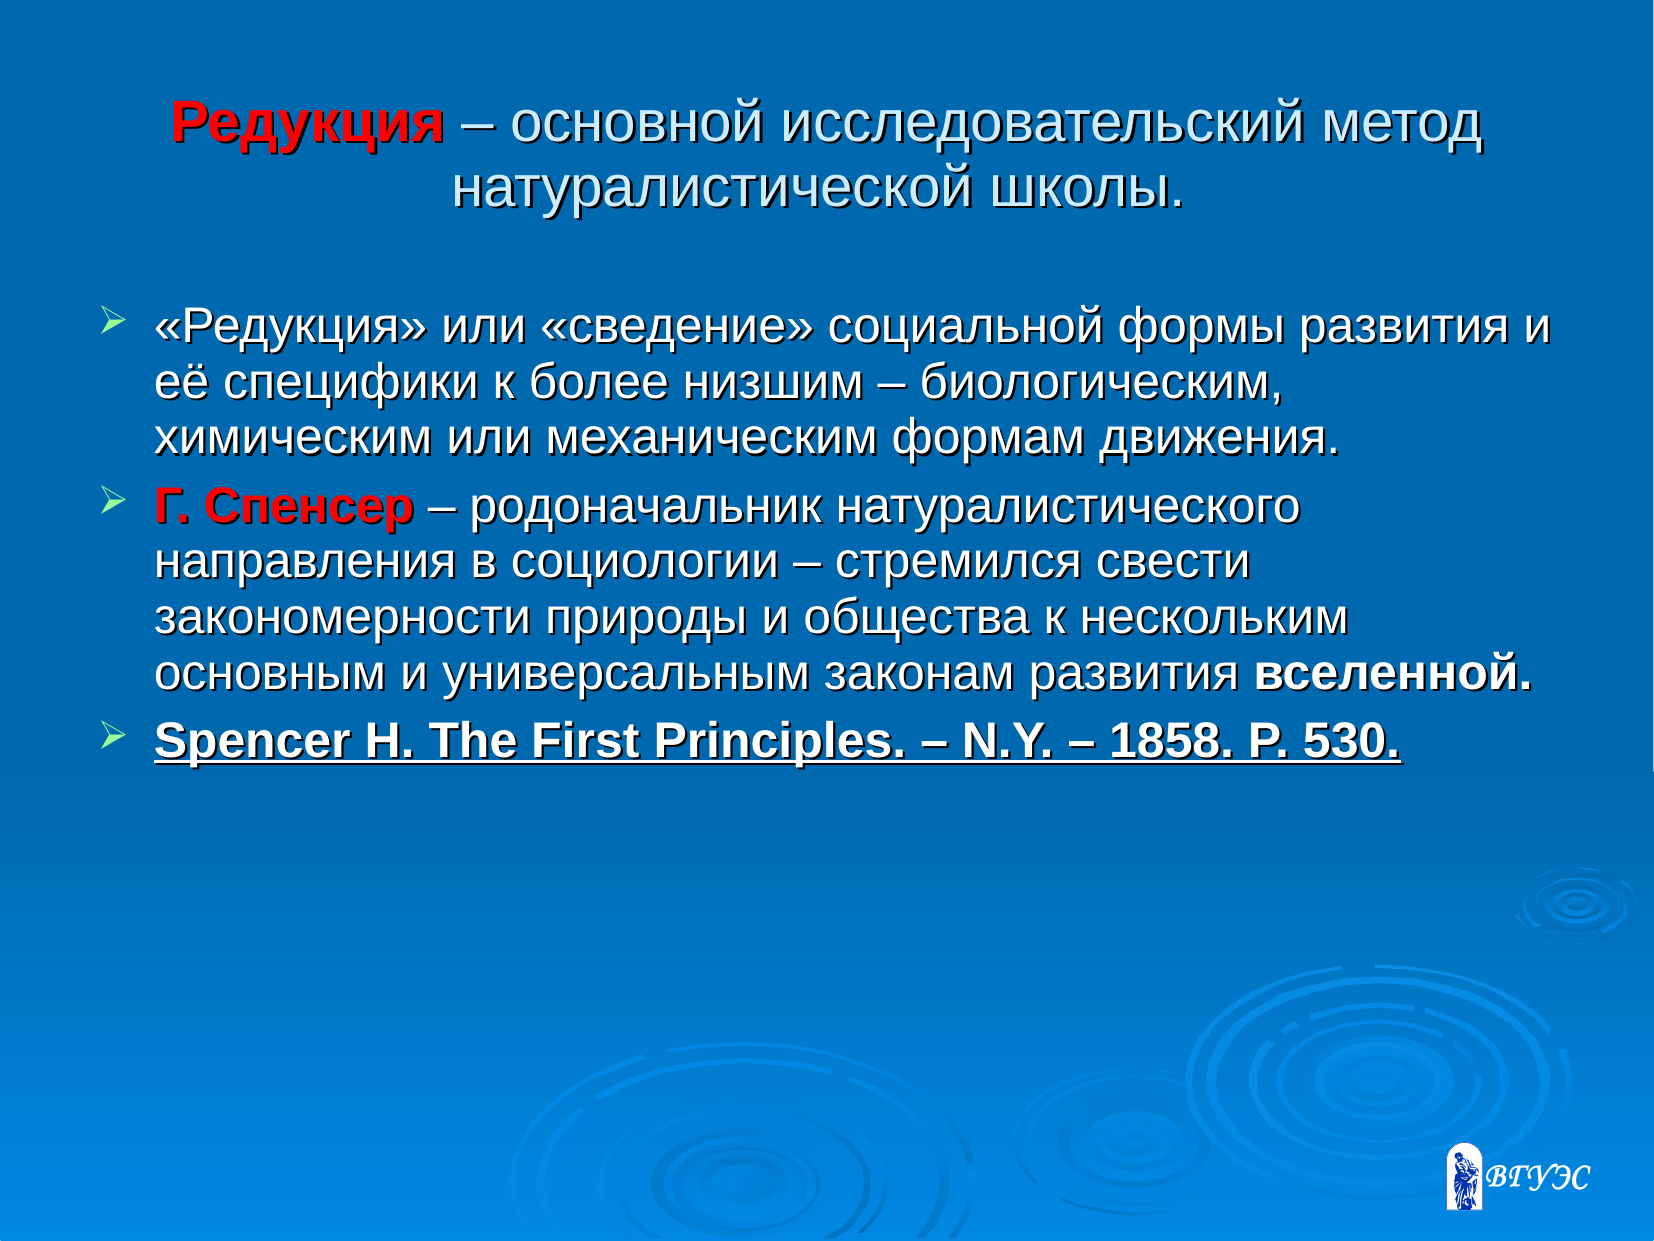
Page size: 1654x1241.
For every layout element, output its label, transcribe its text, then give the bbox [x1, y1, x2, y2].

picture [1446, 1142, 1592, 1211]
list «Редукция» или «сведение» социальной формы развития и её специфики к более низшим – биологическим, химическим или механическим формам движения. Г. Спенсер – родоначальник натуралистического направления в социологии – стремился свести закономерности природы и общества к нескольким основным и универсальным законам развития вселенной. Spencer H. The First Principles. – N.Y. – 1858. P. 530. [82, 289, 1571, 1108]
title Редукция – основной исследовательский метод натуралистической школы. [82, 50, 1571, 257]
